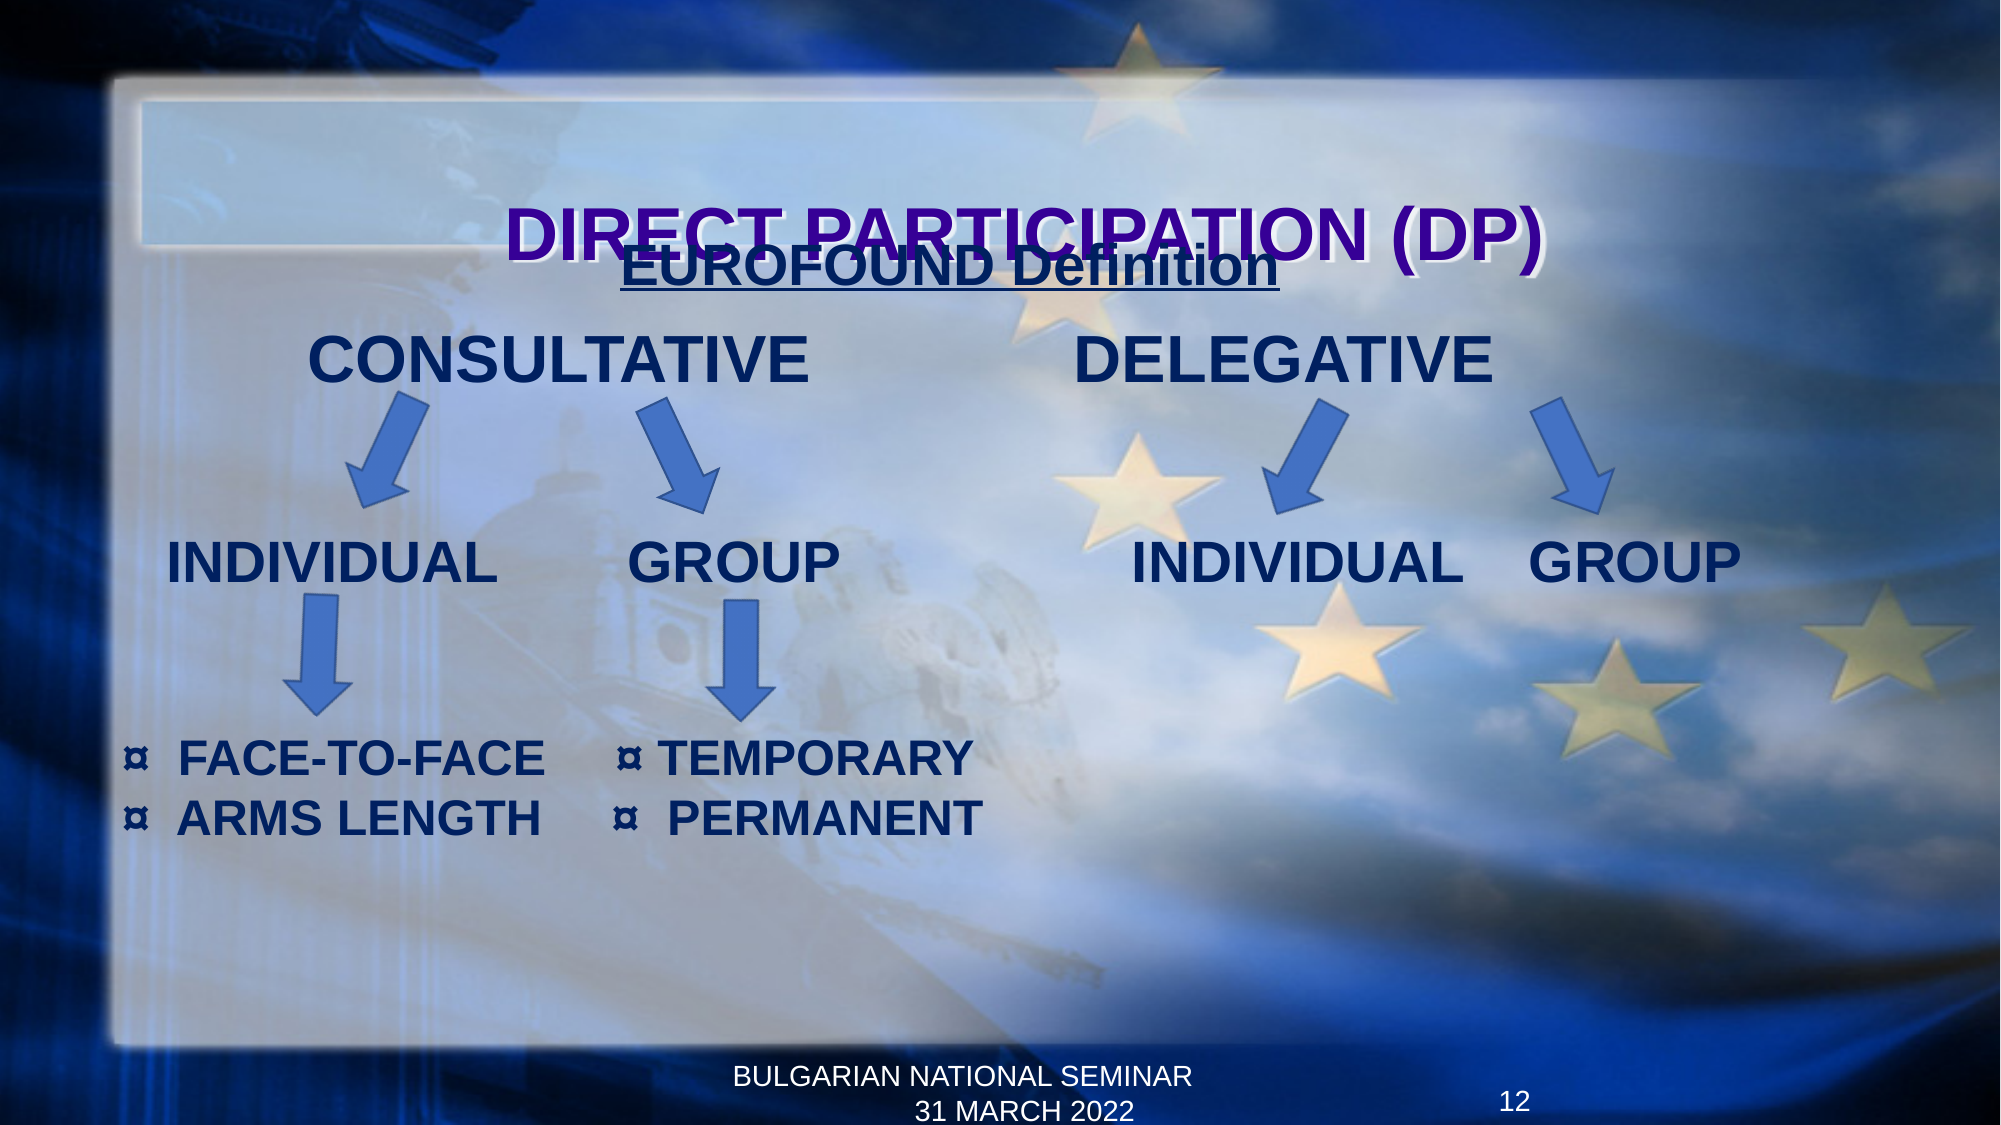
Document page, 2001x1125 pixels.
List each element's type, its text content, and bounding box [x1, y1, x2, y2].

text_box [636, 397, 719, 514]
text_box CONSULTATIVE DELEGATIVE [195, 308, 1884, 405]
picture [1235, 388, 1382, 529]
text_box BULGARIAN NATIONAL SEMINAR 31 MARCH 2022 [708, 1050, 1342, 1125]
picture [1529, 396, 1616, 515]
title DIRECT PARTICIPATION (DP) [150, 87, 1900, 251]
text_box ¤ FACE-TO-FACE ¤ TEMPORARY ¤ ARMS LENGTH ¤ PERMANENT [107, 717, 1100, 855]
text_box EUROFOUND Definition [605, 219, 1337, 305]
text_box INDIVIDUAL GROUP INDIVIDUAL GROUP [135, 516, 1900, 603]
picture [678, 586, 808, 730]
picture [255, 579, 387, 725]
picture [318, 380, 465, 522]
text_box [1483, 1050, 1901, 1125]
